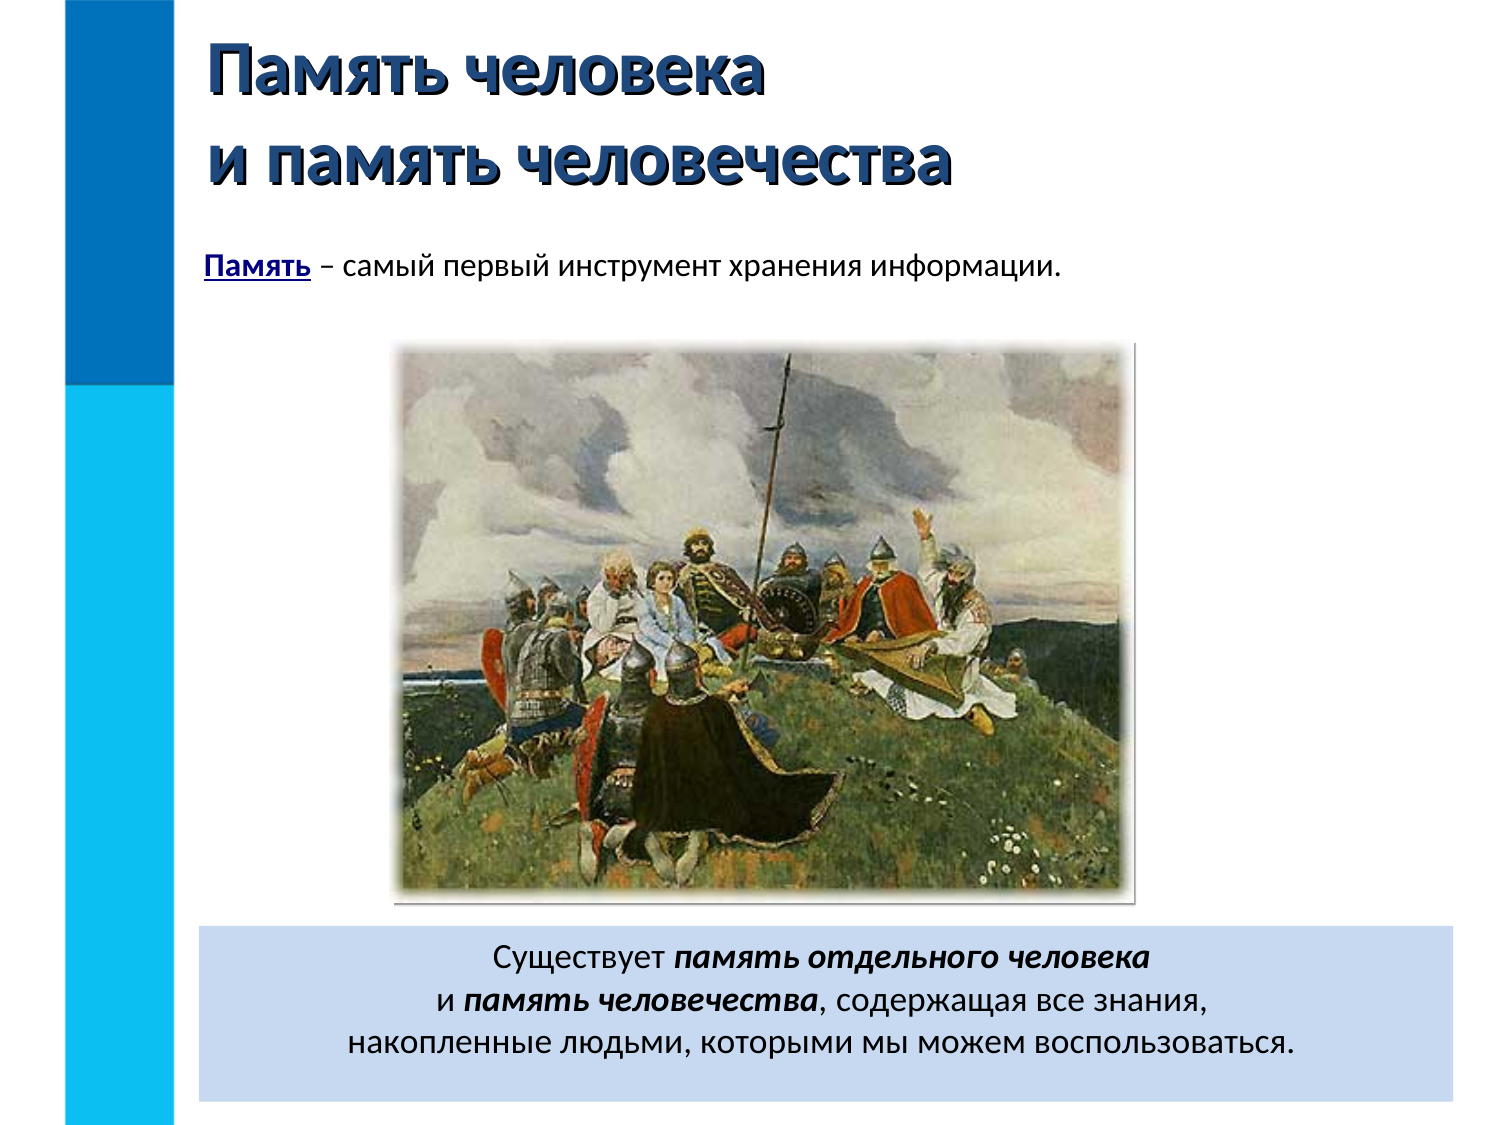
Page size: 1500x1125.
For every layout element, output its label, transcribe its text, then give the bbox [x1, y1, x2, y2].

title Память человека и память человечества [191, 13, 1430, 201]
text_box Существует память отдельного человека и память человечества, содержащая все знания, накопленные людьми, которыми мы можем воспользоваться. [199, 925, 1454, 1102]
picture [0, 0, 1500, 1125]
list Память – самый первый инструмент хранения информации. [188, 235, 1441, 318]
